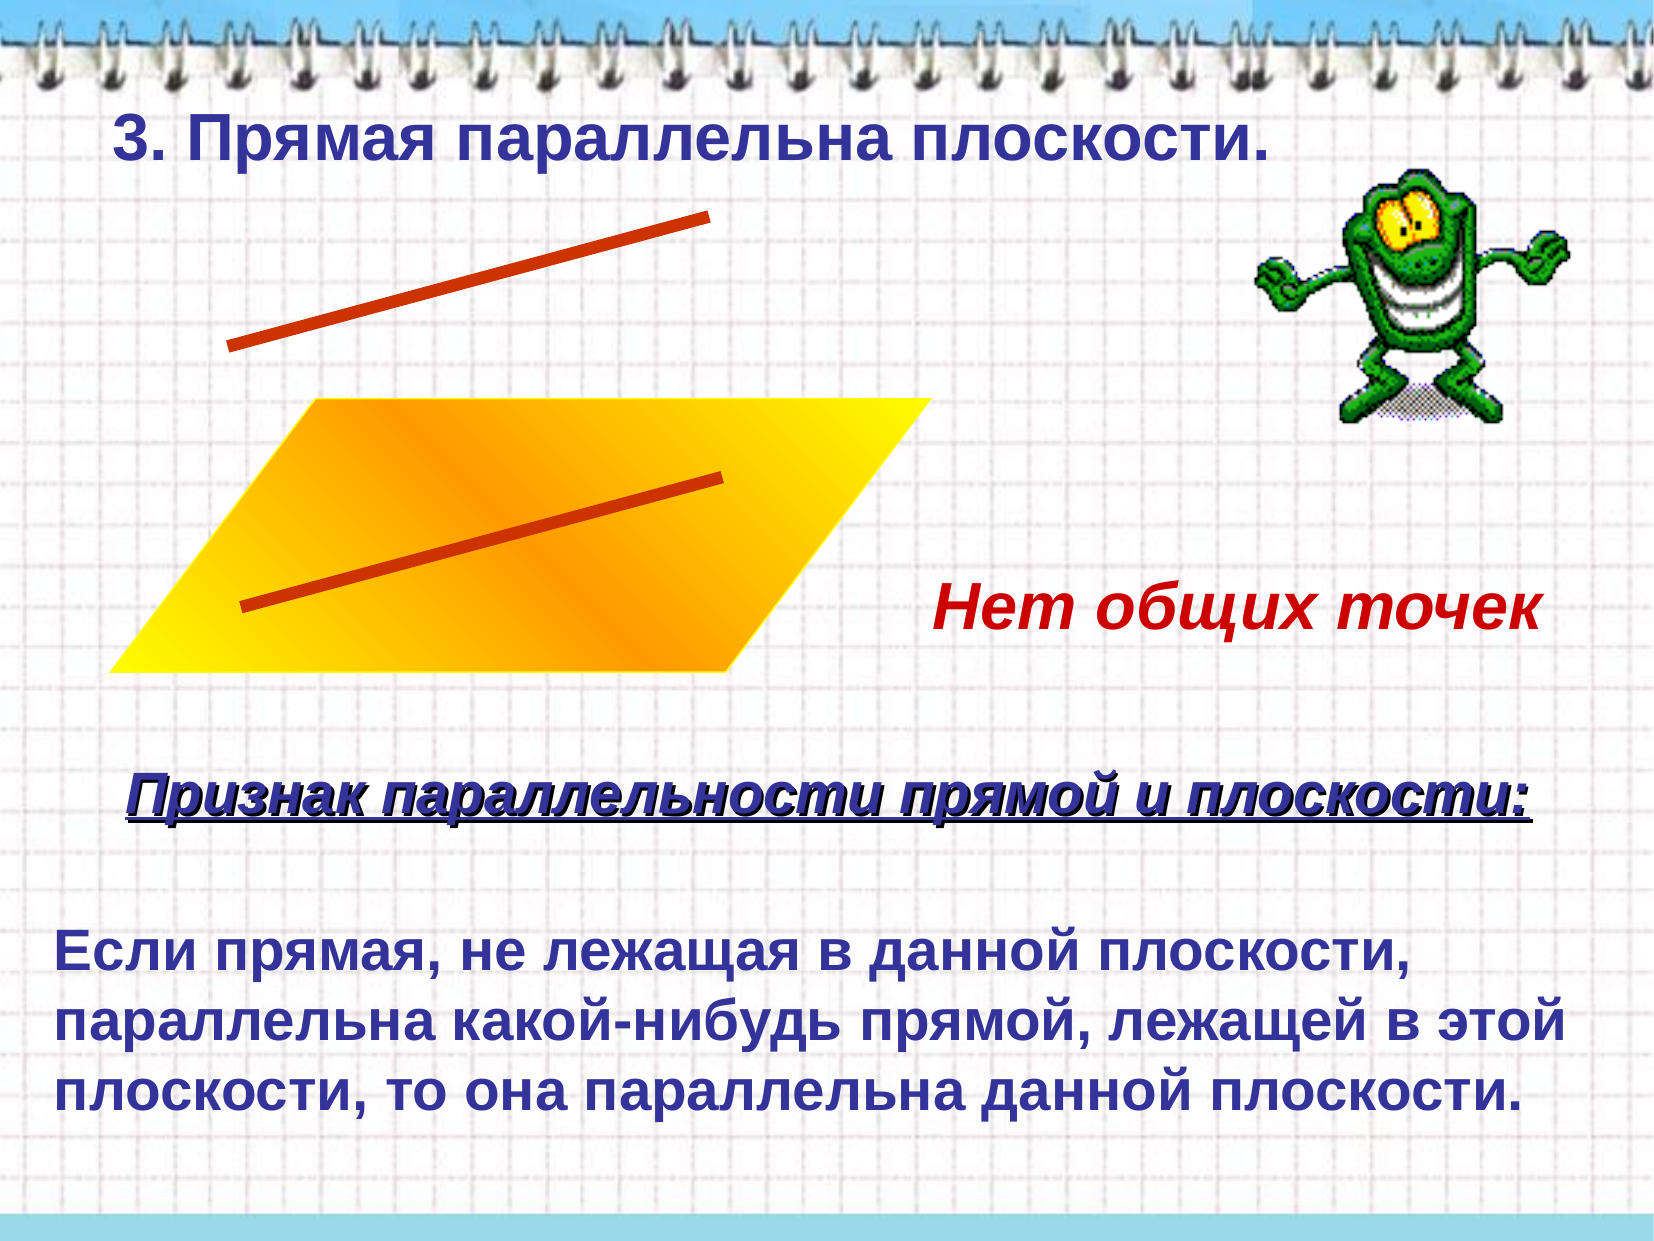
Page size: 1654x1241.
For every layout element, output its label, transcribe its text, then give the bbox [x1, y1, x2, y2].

picture [0, 0, 1654, 1241]
text_box Нет общих точек [918, 554, 1158, 651]
text_box Если прямая, не лежащая в данной плоскости, параллельна какой-нибудь прямой, лежащей в этой плоскости, то она параллельна данной плоскости. [39, 904, 1654, 1130]
text_box [110, 398, 931, 673]
text_box 3. Прямая параллельна плоскости. [97, 86, 1158, 182]
text_box Признак параллельности прямой и плоскости: [110, 747, 1546, 833]
